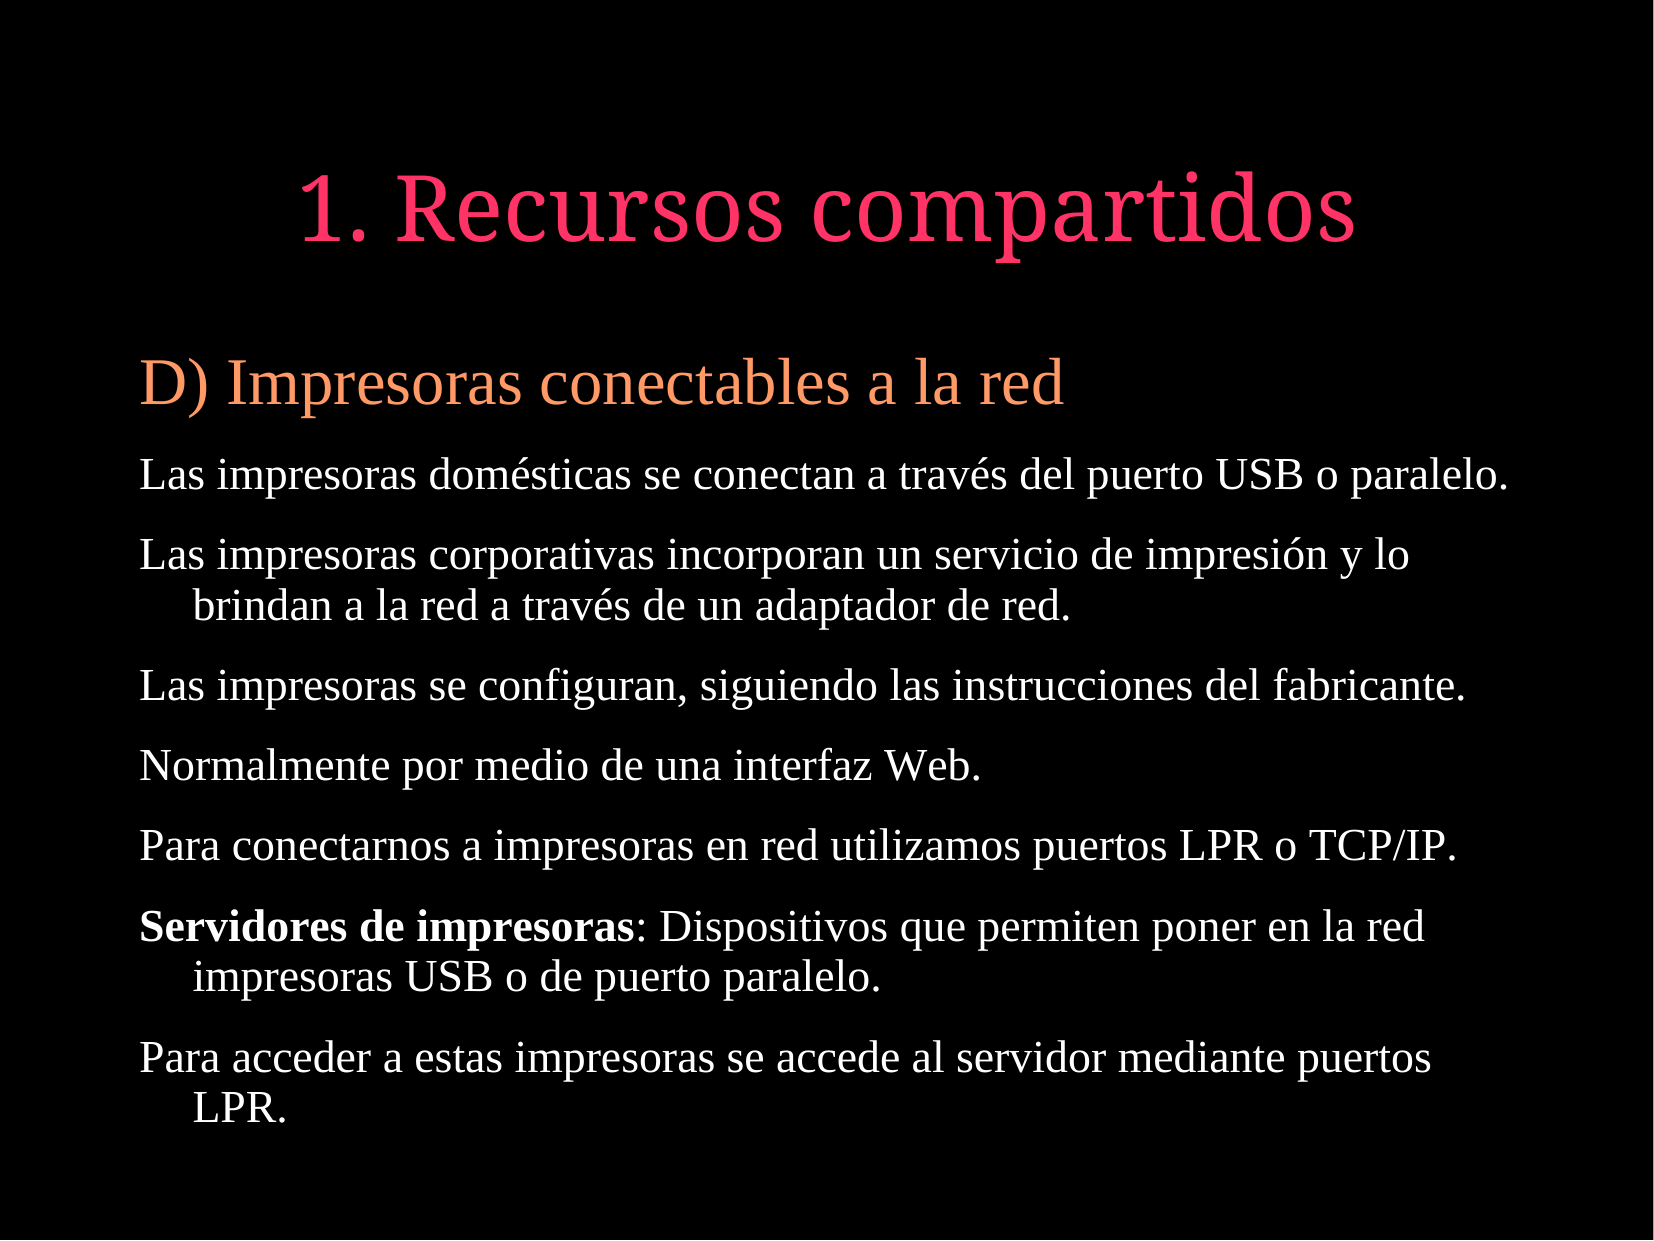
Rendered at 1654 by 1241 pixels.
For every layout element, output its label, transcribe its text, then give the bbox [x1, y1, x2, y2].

title 1. Recursos compartidos [121, 102, 1534, 311]
list D) Impresoras conectables a la red Las impresoras domésticas se conectan a través del puerto USB o paralelo. Las impresoras corporativas incorporan un servicio de impresión y lo brindan a la red a través de un adaptador de red. Las impresoras se configuran, siguiendo las instrucciones del fabricante. Normalmente por medio de una interfaz Web. Para conectarnos a impresoras en red utilizamos puertos LPR o TCP/IP. Servidores de impresoras: Dispositivos que permiten poner en la red impresoras USB o de puerto paralelo. Para acceder a estas impresoras se accede al servidor mediante puertos LPR. [121, 344, 1534, 1188]
